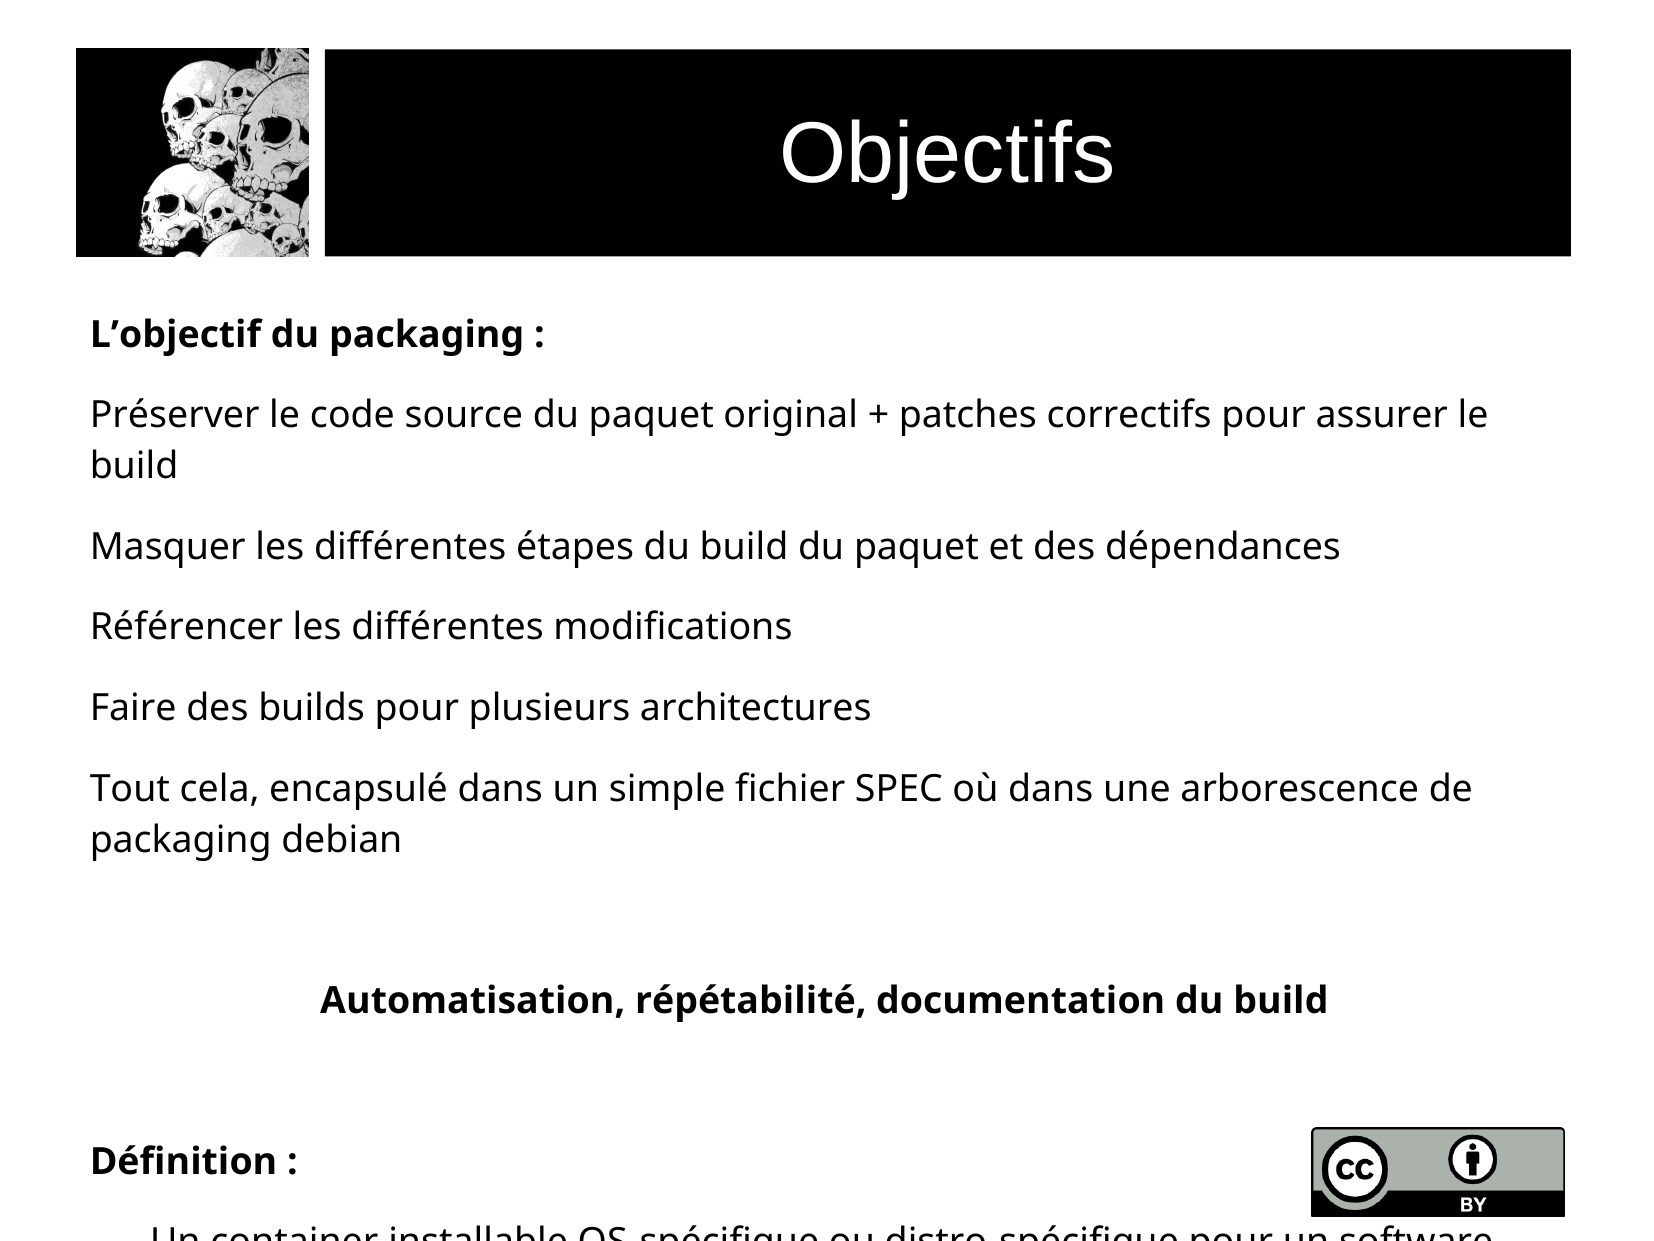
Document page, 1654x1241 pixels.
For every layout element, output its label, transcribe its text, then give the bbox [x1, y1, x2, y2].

title Objectifs [324, 49, 1571, 257]
picture [1311, 1133, 1565, 1217]
text_box L’objectif du packaging : Préserver le code source du paquet original + patches correctifs pour assurer le build Masquer les différentes étapes du build du paquet et des dépendances Référencer les différentes modifications Faire des builds pour plusieurs architectures Tout cela, encapsulé dans un simple fichier SPEC où dans une arborescence de packaging debian Automatisation, répétabilité, documentation du build Définition : Un container installable OS-spécifique ou distro-spécifique pour un software [75, 300, 1576, 1133]
picture [76, 48, 309, 257]
